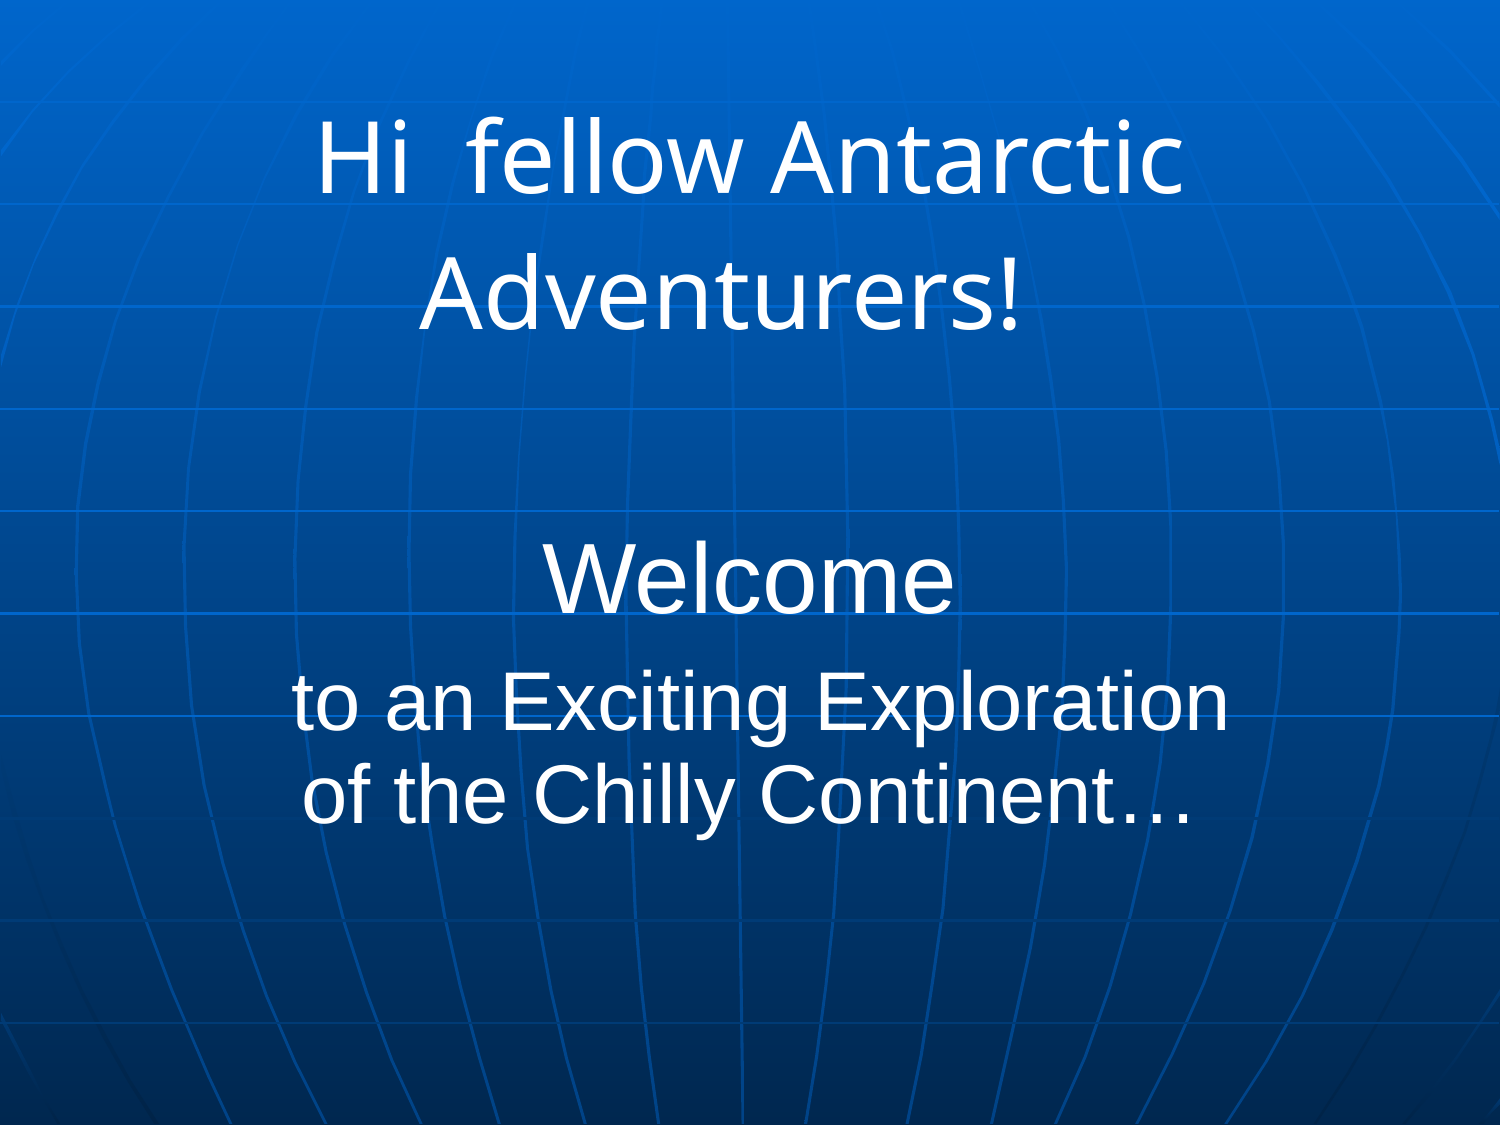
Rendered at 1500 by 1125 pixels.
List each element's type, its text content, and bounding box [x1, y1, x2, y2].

title Hi fellow Antarctic Adventurers! [112, 110, 1388, 367]
subtitle Welcome to an Exciting Exploration of the Chilly Continent… [225, 515, 1276, 926]
